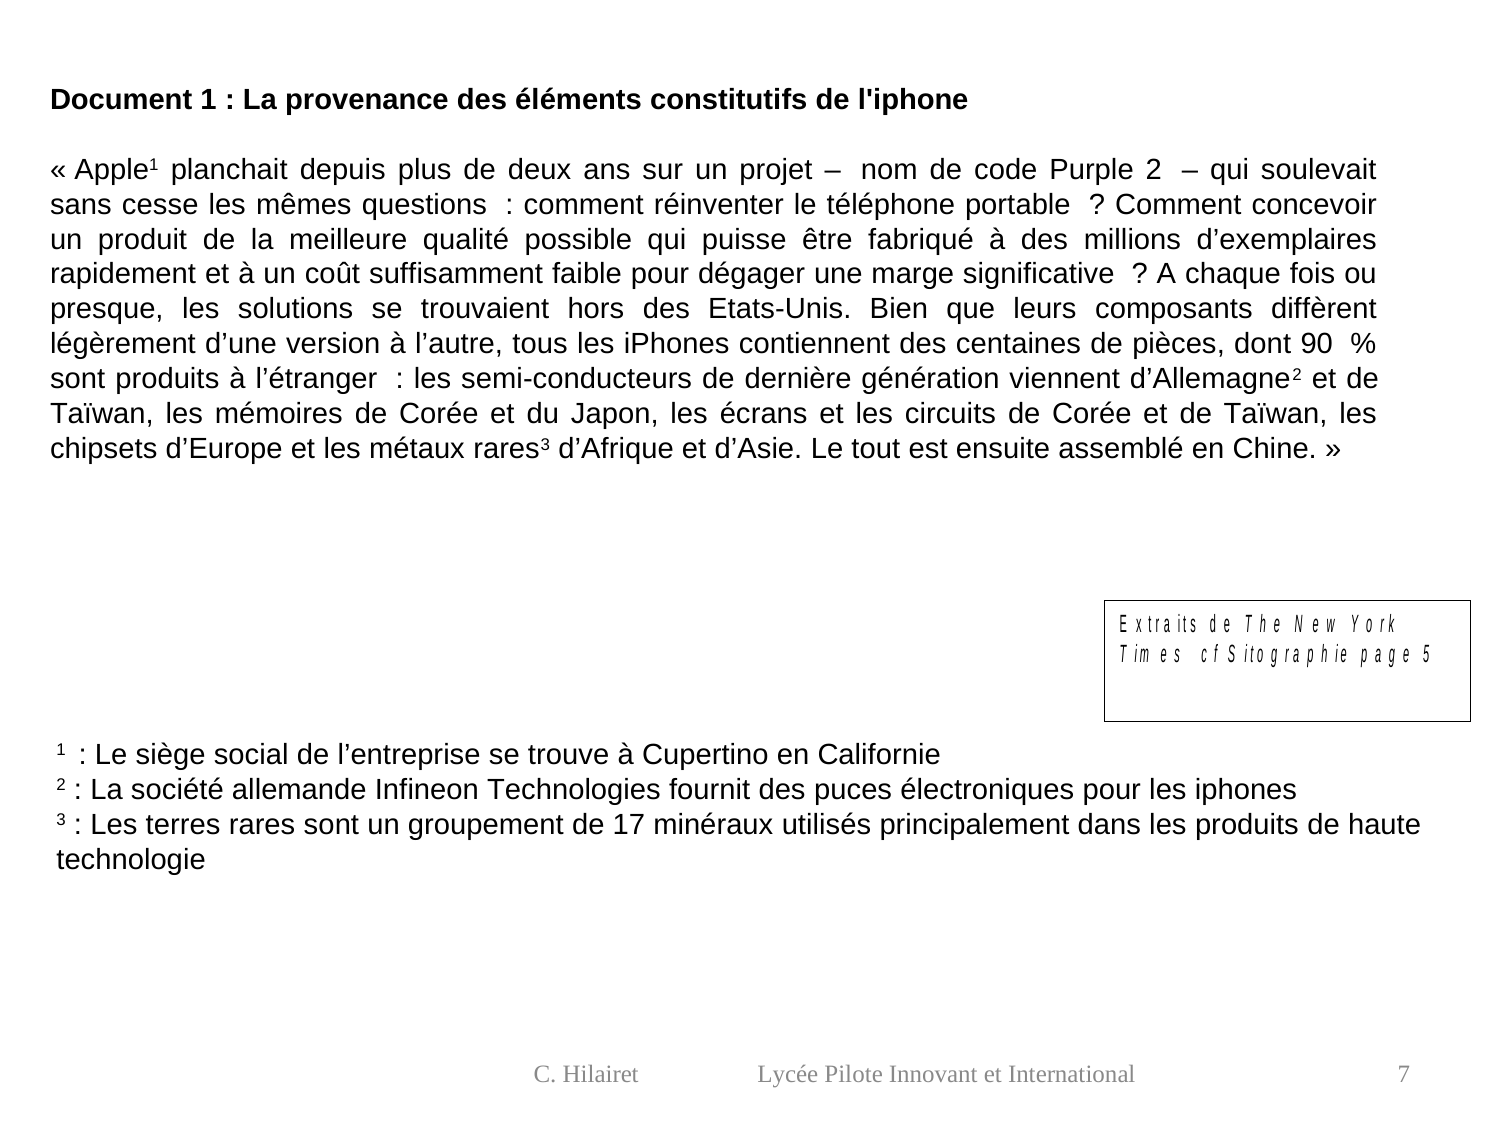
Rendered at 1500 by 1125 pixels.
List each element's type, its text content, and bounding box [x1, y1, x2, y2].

text_box <numéro> [1158, 1042, 1426, 1103]
text_box C. Hilairet Lycée Pilote Innovant et International [512, 1042, 1158, 1103]
picture [1104, 600, 1471, 722]
text_box 1 : Le siège social de l’entreprise se trouve à Cupertino en Californie 2 : La société allemande Infineon Technologies fournit des puces électroniques pour les iphones 3 : Les terres rares sont un groupement de 17 minéraux utilisés principalement dans les produits de haute technologie [41, 727, 1459, 884]
text_box Document 1 : La provenance des éléments constitutifs de l'iphone « Apple1 planchait depuis plus de deux ans sur un projet – nom de code Purple 2 – qui soulevait sans cesse les mêmes questions : comment réinventer le téléphone portable ? Comment concevoir un produit de la meilleure qualité possible qui puisse être fabriqué à des millions d’exemplaires rapidement et à un coût suffisamment faible pour dégager une marge significative ? A chaque fois ou presque, les solutions se trouvaient hors des Etats-Unis. Bien que leurs composants diffèrent légèrement d’une version à l’autre, tous les iPhones contiennent des centaines de pièces, dont 90 % sont produits à l’étranger : les semi-conducteurs de dernière génération viennent d’Allemagne2 et de Taïwan, les mémoires de Corée et du Japon, les écrans et les circuits de Corée et de Taïwan, les chipsets d’Europe et les métaux rares3 d’Afrique et d’Asie. Le tout est ensuite assemblé en Chine. » [35, 72, 1394, 473]
